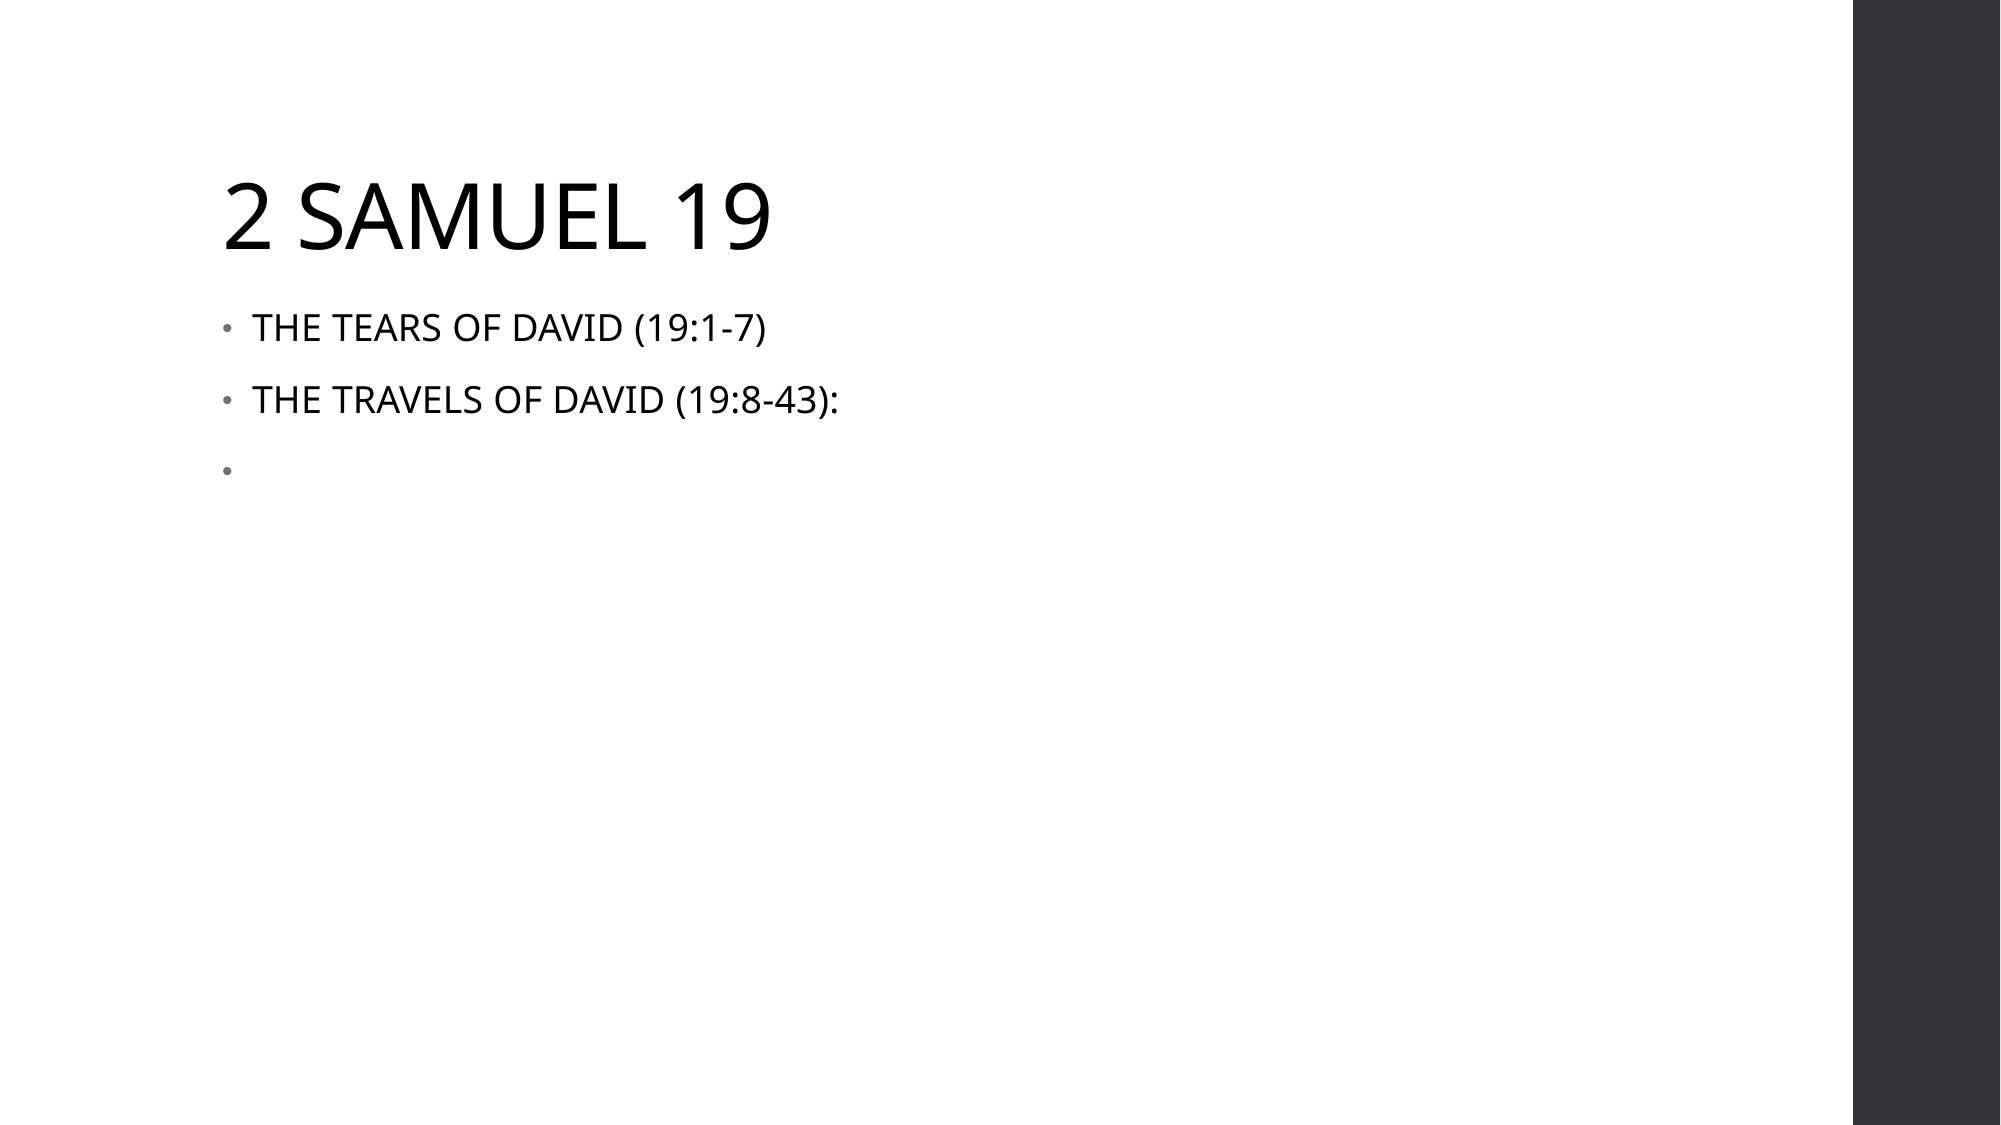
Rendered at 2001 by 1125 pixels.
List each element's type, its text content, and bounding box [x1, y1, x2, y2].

list THE TEARS OF DAVID (19:1-7) THE TRAVELS OF DAVID (19:8-43): [206, 299, 1617, 1014]
title 2 SAMUEL 19 [206, 60, 1797, 278]
